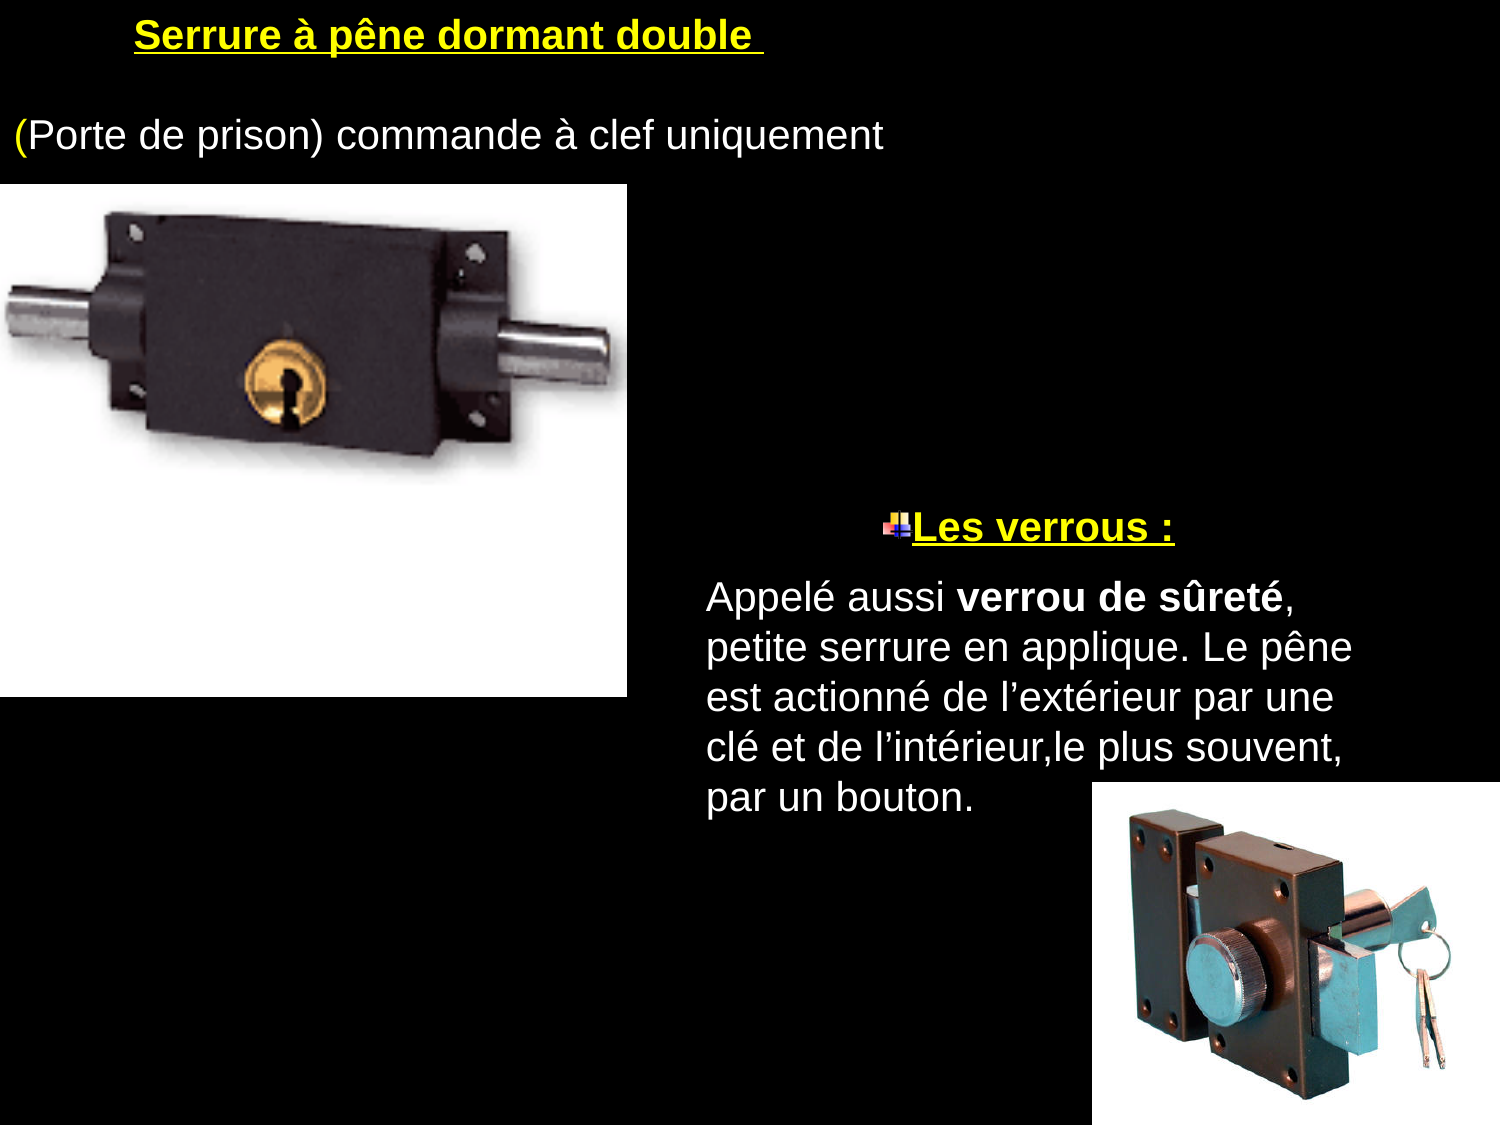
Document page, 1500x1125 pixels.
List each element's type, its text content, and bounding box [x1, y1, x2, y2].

picture [1092, 782, 1500, 1125]
text_box Serrure à pêne dormant double (Porte de prison) commande à clef uniquement [0, 0, 899, 165]
text_box Appelé aussi verrou de sûreté, petite serrure en applique. Le pêne est actionné de l’extérieur par une clé et de l’intérieur,le plus souvent, par un bouton. [691, 563, 1376, 828]
text_box Les verrous : [868, 492, 1190, 557]
picture [0, 184, 627, 697]
